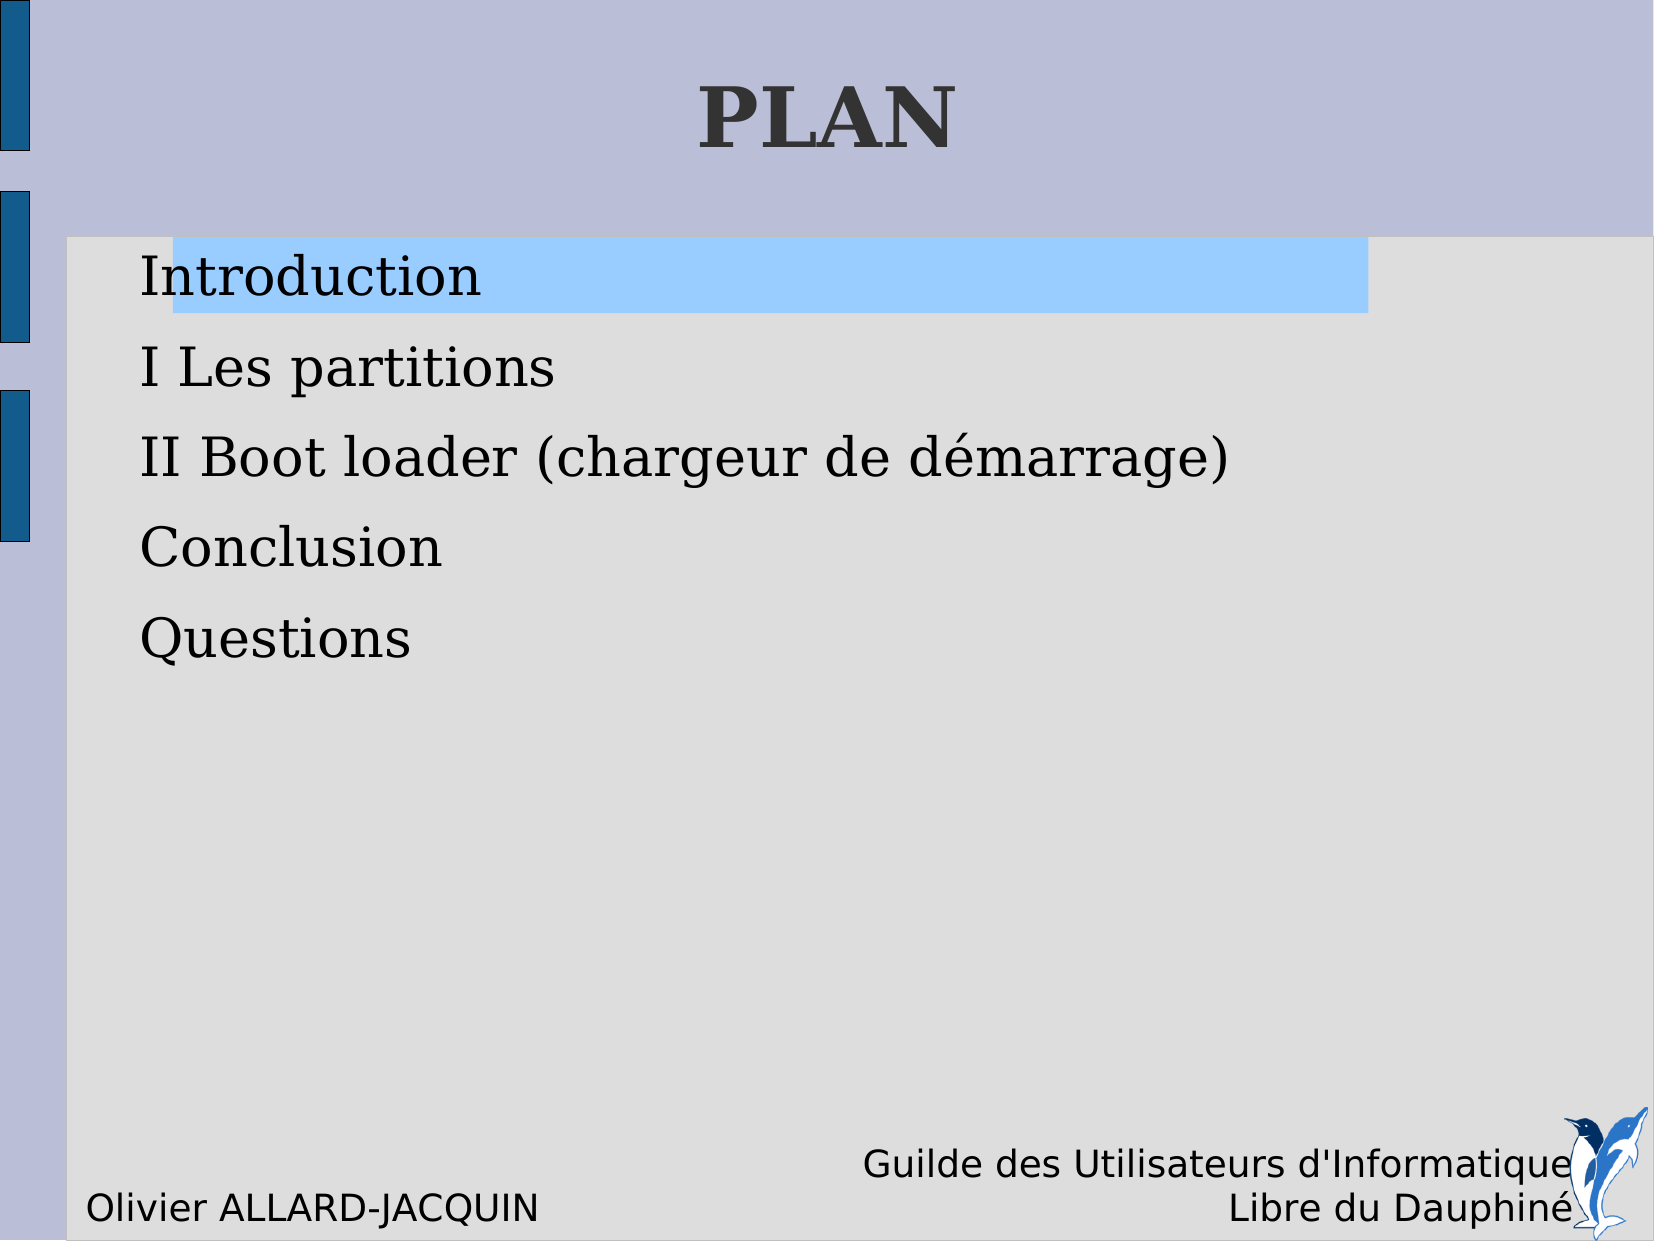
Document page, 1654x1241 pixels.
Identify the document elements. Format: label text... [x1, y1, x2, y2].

text_box [172, 237, 1369, 314]
list Introduction I Les partitions II Boot loader (chargeur de démarrage) Conclusion Questions [121, 245, 1315, 1132]
picture [1564, 1107, 1648, 1241]
title PLAN [121, 14, 1534, 222]
